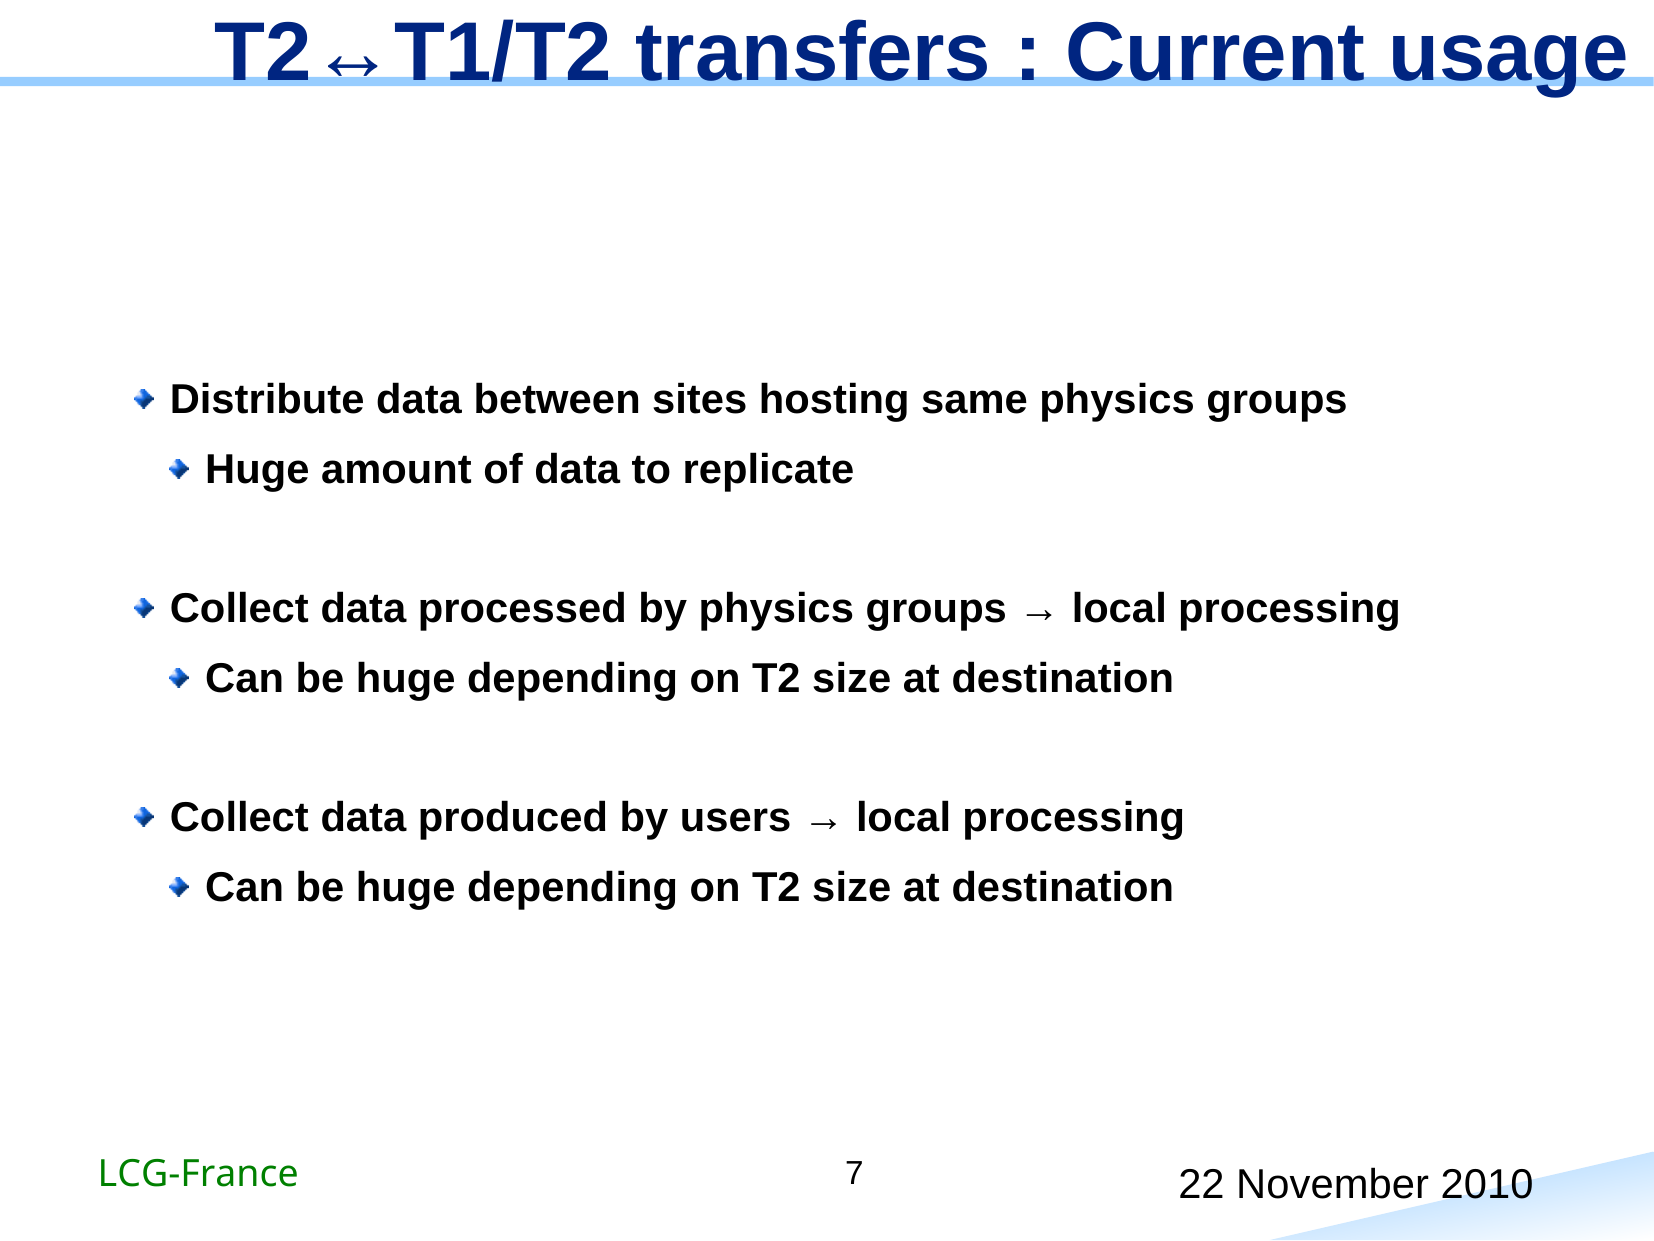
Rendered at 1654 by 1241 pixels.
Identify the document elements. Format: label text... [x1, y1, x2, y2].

text_box Distribute data between sites hosting same physics groups Huge amount of data to replicate Collect data processed by physics groups → local processing Can be huge depending on T2 size at destination Collect data produced by users → local processing Can be huge depending on T2 size at destination [98, 352, 1447, 971]
title T2↔T1/T2 transfers : Current usage [85, 0, 1654, 104]
